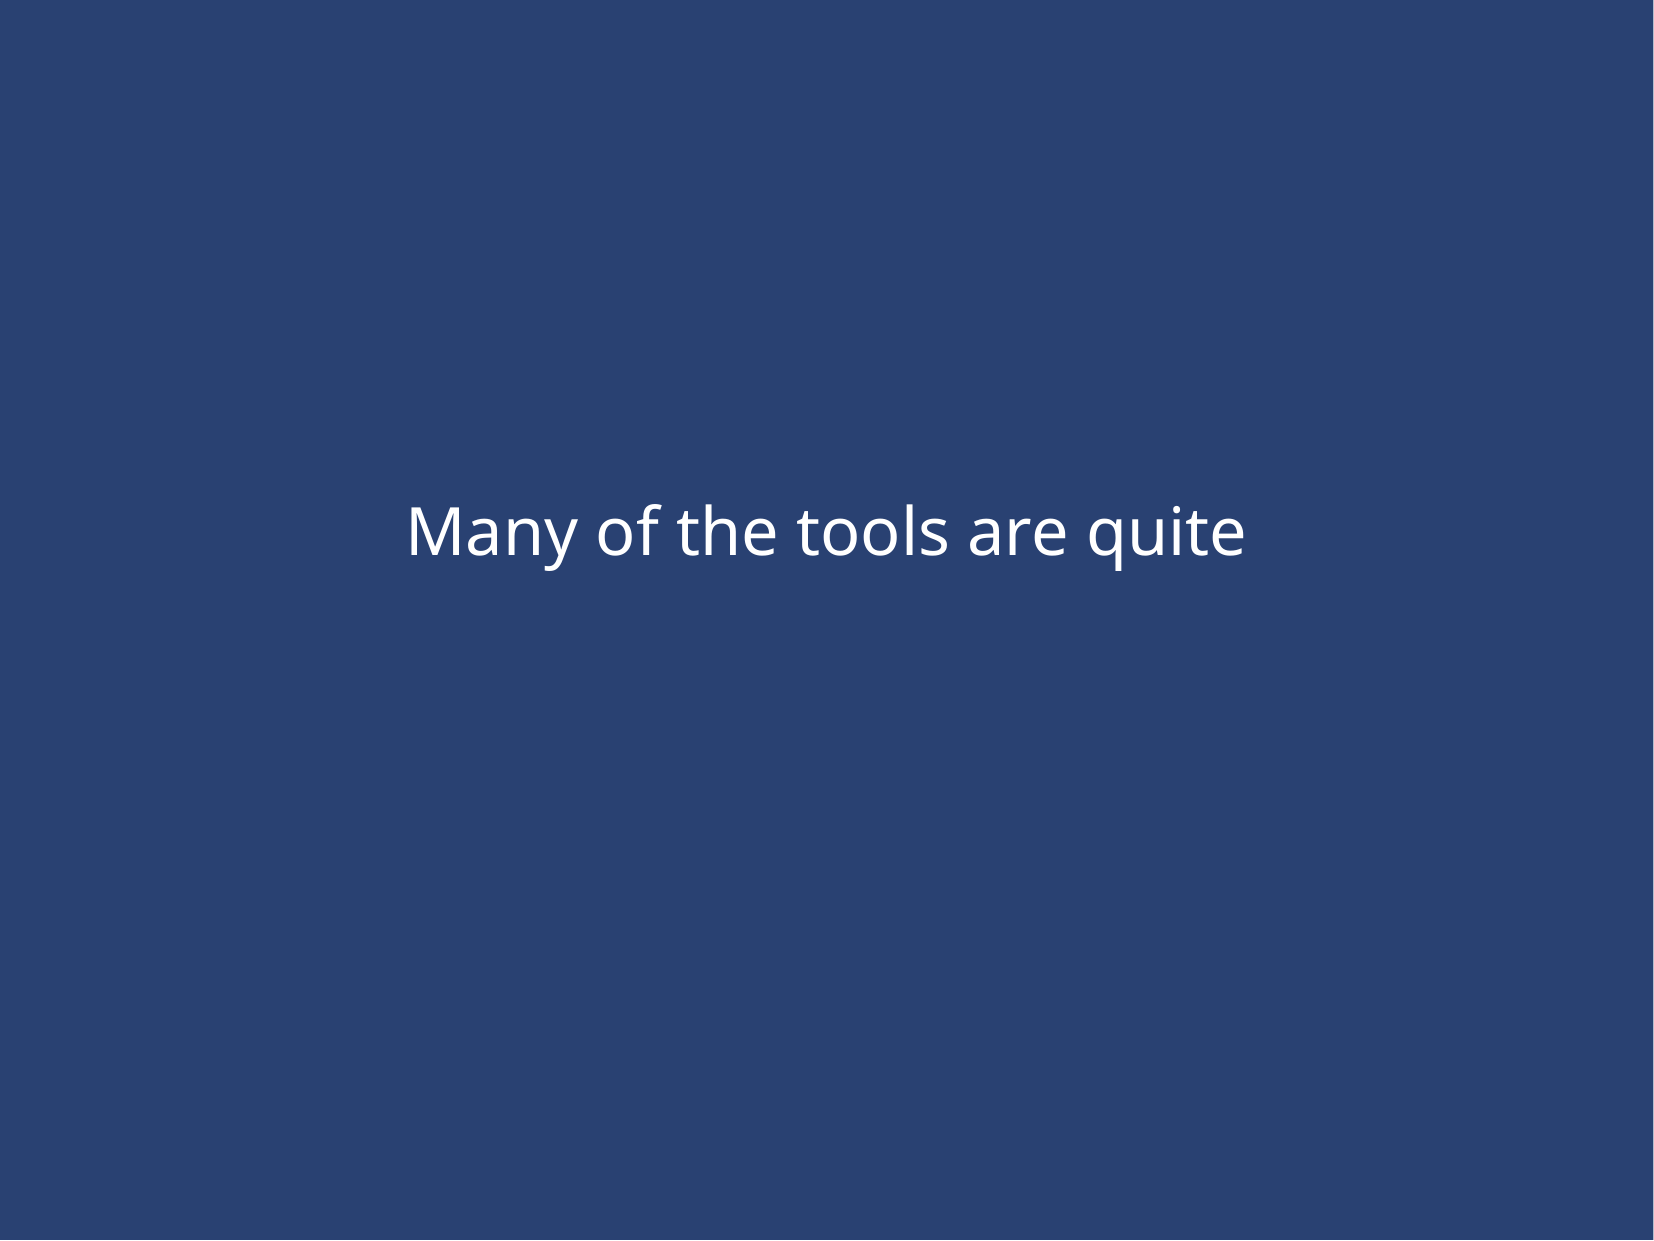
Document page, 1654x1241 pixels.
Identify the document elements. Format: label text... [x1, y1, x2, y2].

subtitle Many of the tools are quite [82, 49, 1571, 1109]
